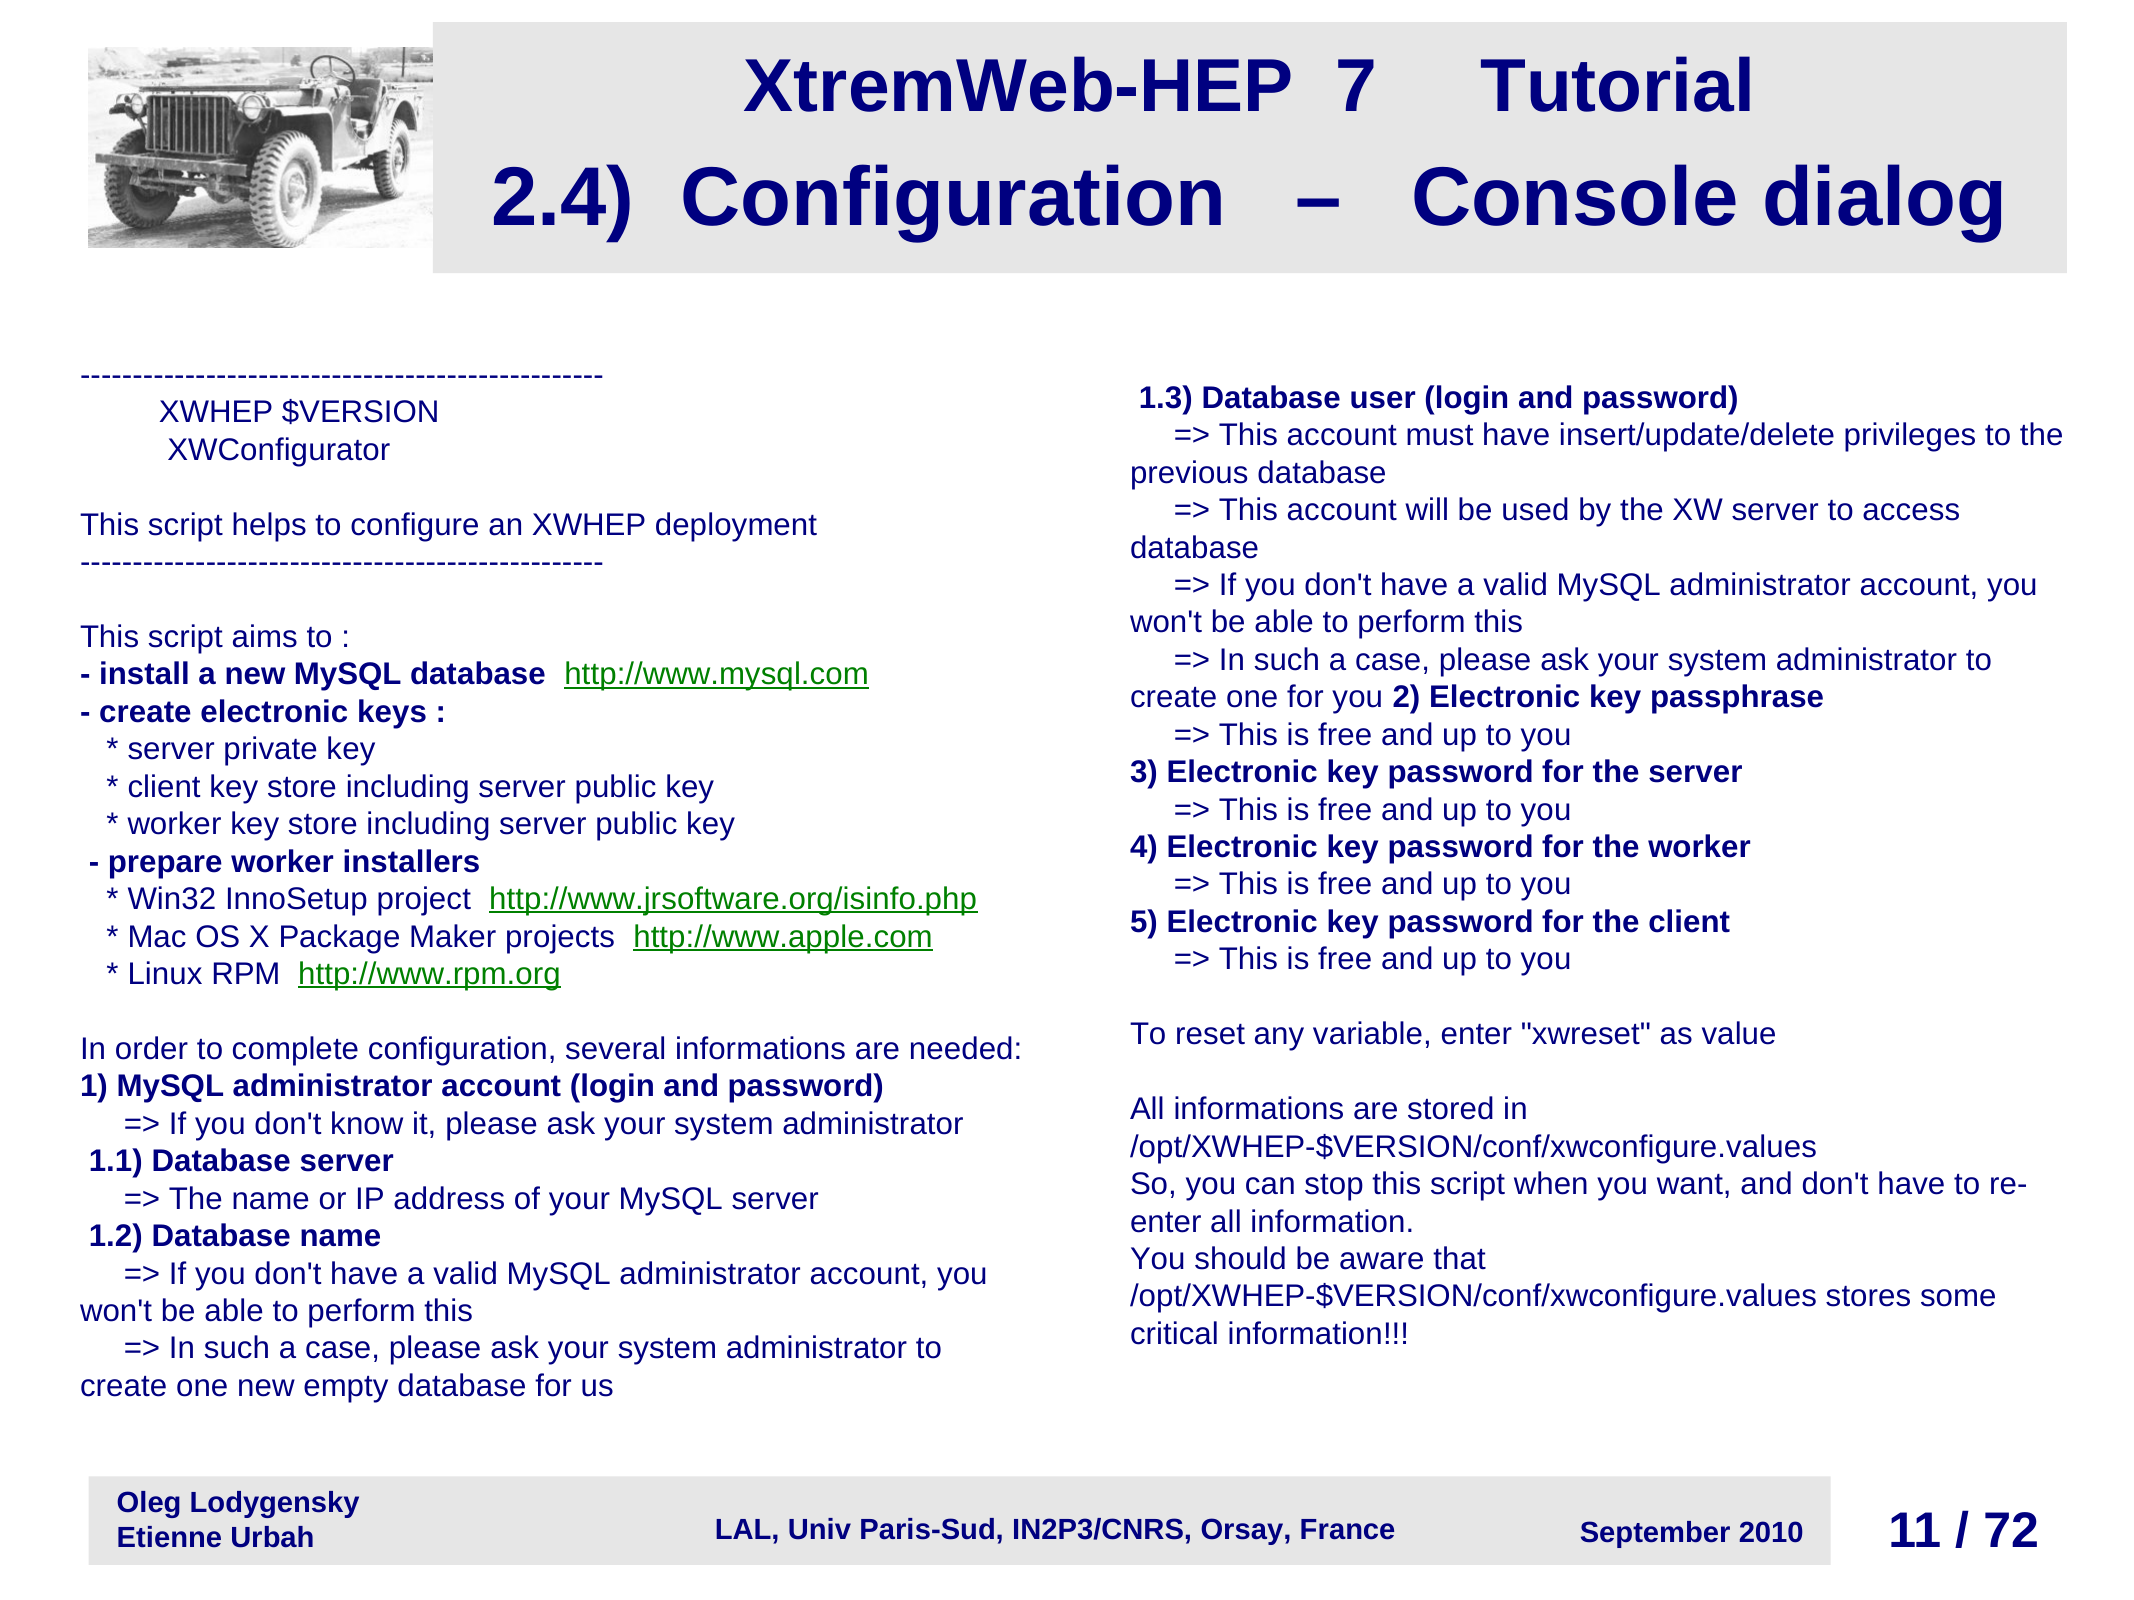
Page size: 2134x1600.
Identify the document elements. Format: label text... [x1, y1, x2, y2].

picture [88, 47, 433, 248]
text_box 1.3) Database user (login and password) => This account must have insert/update/delete privileges to the previous database => This account will be used by the XW server to access database => If you don't have a valid MySQL administrator account, you won't be able to perform this => In such a case, please ask your system administrator to create one for you 2) Electronic key passphrase => This is free and up to you 3) Electronic key password for the server => This is free and up to you 4) Electronic key password for the worker => This is free and up to you 5) Electronic key password for the client => This is free and up to you To reset any variable, enter "xwreset" as value All informations are stored in /opt/XWHEP-$VERSION/conf/xwconfigure.values So, you can stop this script when you want, and don't have to re-enter all information. You should be aware that /opt/XWHEP-$VERSION/conf/xwconfigure.values stores some critical information!!! [1120, 377, 2094, 1469]
title 2.4) Configuration – Console dialog [442, 118, 2067, 266]
text_box -------------------------------------------------- XWHEP $VERSION XWConfigurator This script helps to configure an XWHEP deployment -------------------------------------------------- This script aims to : - install a new MySQL database http://www.mysql.com - create electronic keys : * server private key * client key store including server public key * worker key store including server public key - prepare worker installers * Win32 InnoSetup project http://www.jrsoftware.org/isinfo.php * Mac OS X Package Maker projects http://www.apple.com * Linux RPM http://www.rpm.org In order to complete configuration, several informations are needed: 1) MySQL administrator account (login and password) => If you don't know it, please ask your system administrator 1.1) Database server => The name or IP address of your MySQL server 1.2) Database name => If you don't have a valid MySQL administrator account, you won't be able to perform this => In such a case, please ask your system administrator to create one new empty database for us [70, 354, 1044, 1469]
